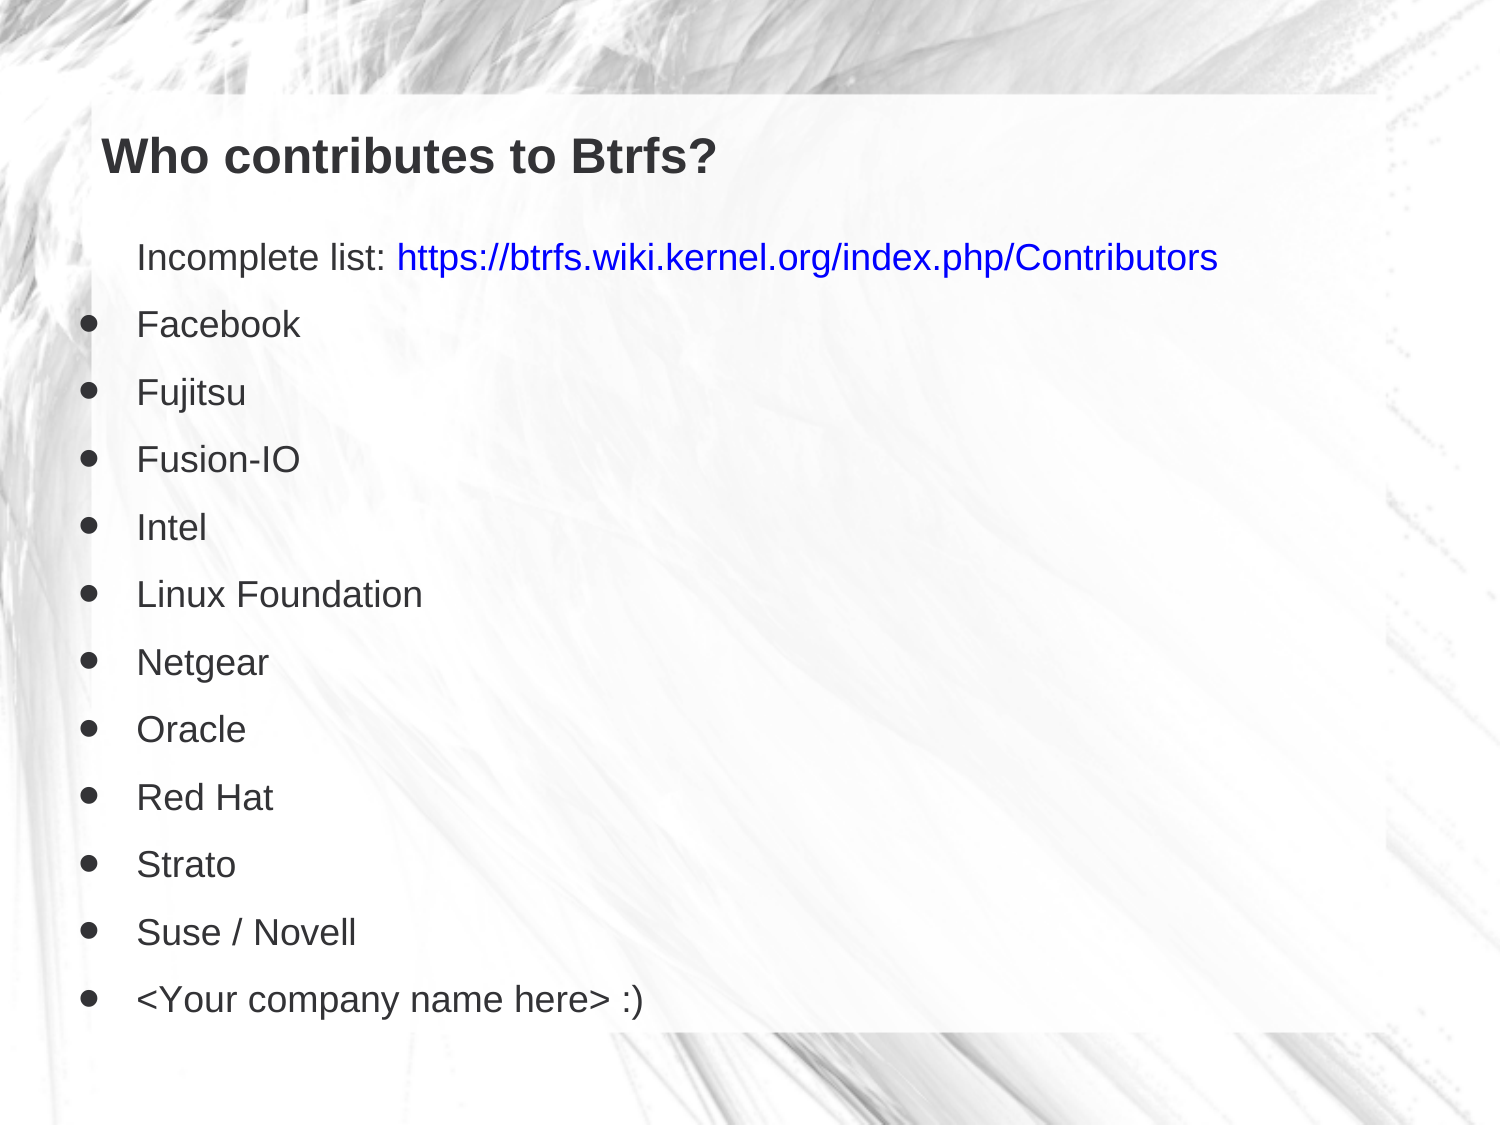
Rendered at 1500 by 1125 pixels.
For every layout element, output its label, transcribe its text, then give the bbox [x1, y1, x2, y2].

title Who contributes to Btrfs? [61, 108, 1412, 251]
list Incomplete list: https://btrfs.wiki.kernel.org/index.php/Contributors Facebook Fujitsu Fusion-IO Intel Linux Foundation Netgear Oracle Red Hat Strato Suse / Novell <Your company name here> :) [46, 195, 1396, 1096]
picture [0, 0, 1500, 1125]
